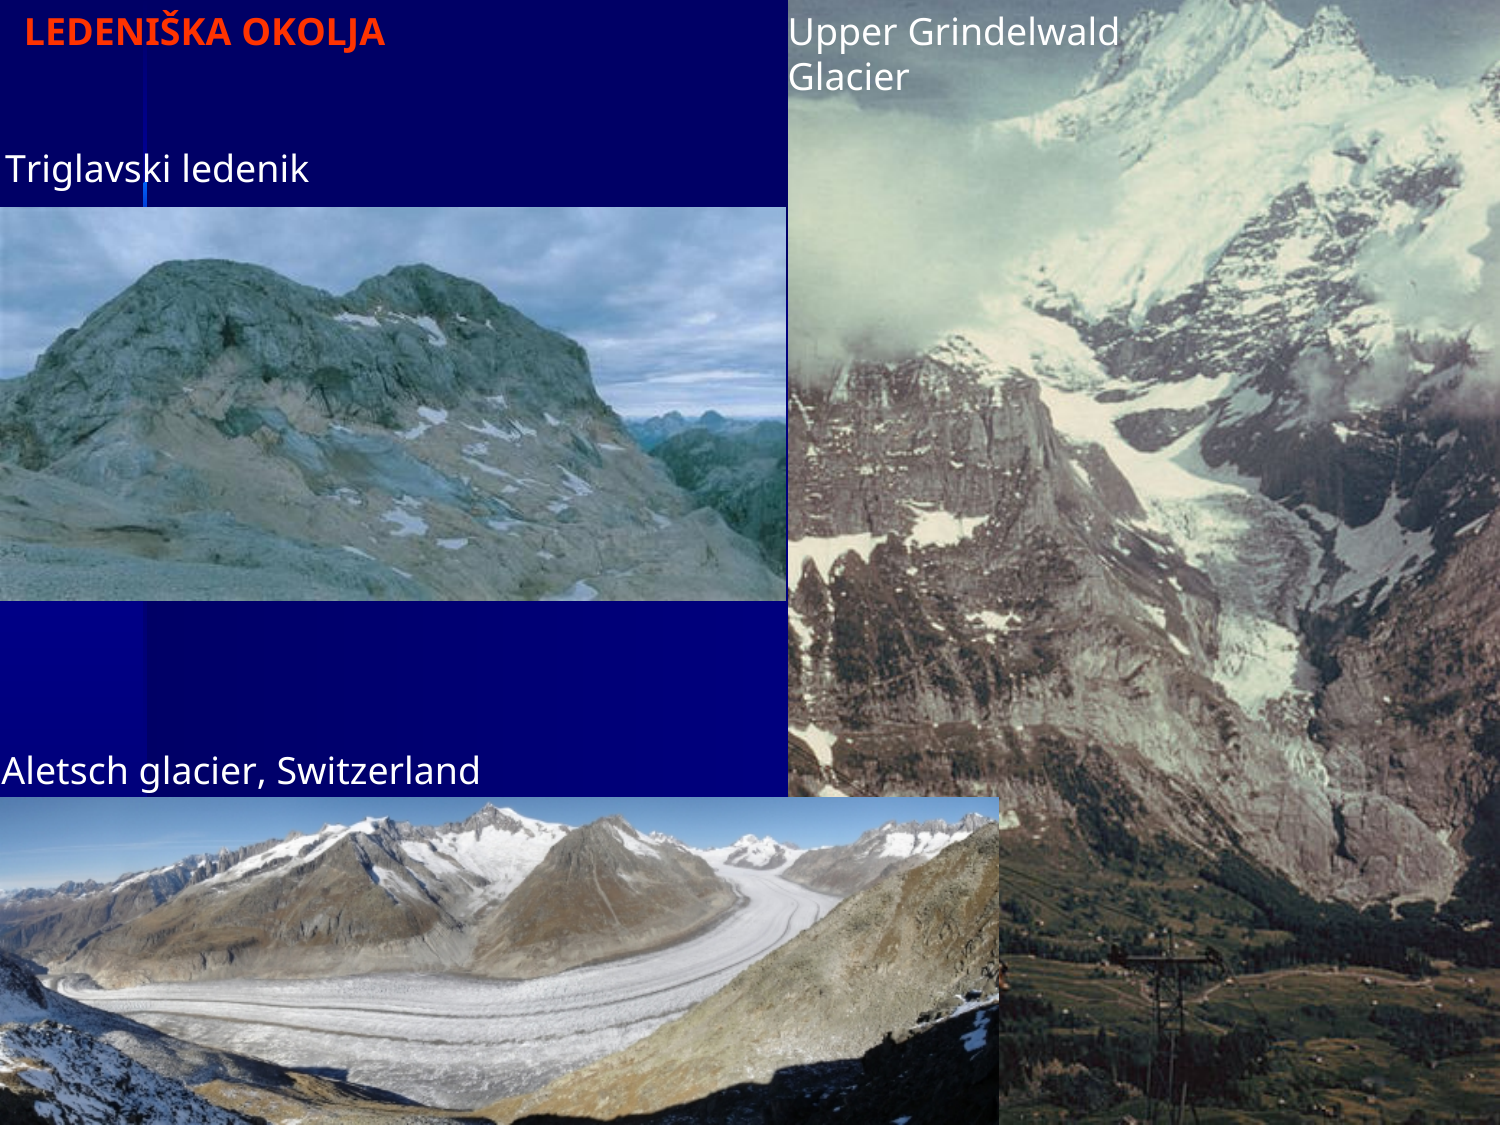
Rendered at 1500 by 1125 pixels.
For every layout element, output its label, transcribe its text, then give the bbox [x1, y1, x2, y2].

picture [0, 0, 1500, 1125]
text_box Triglavski ledenik [0, 137, 325, 198]
picture [0, 207, 786, 601]
text_box Aletsch glacier, Switzerland [0, 739, 507, 801]
text_box Upper Grindelwald Glacier [772, 0, 1146, 106]
text_box LEDENIŠKA OKOLJA [9, 0, 401, 61]
